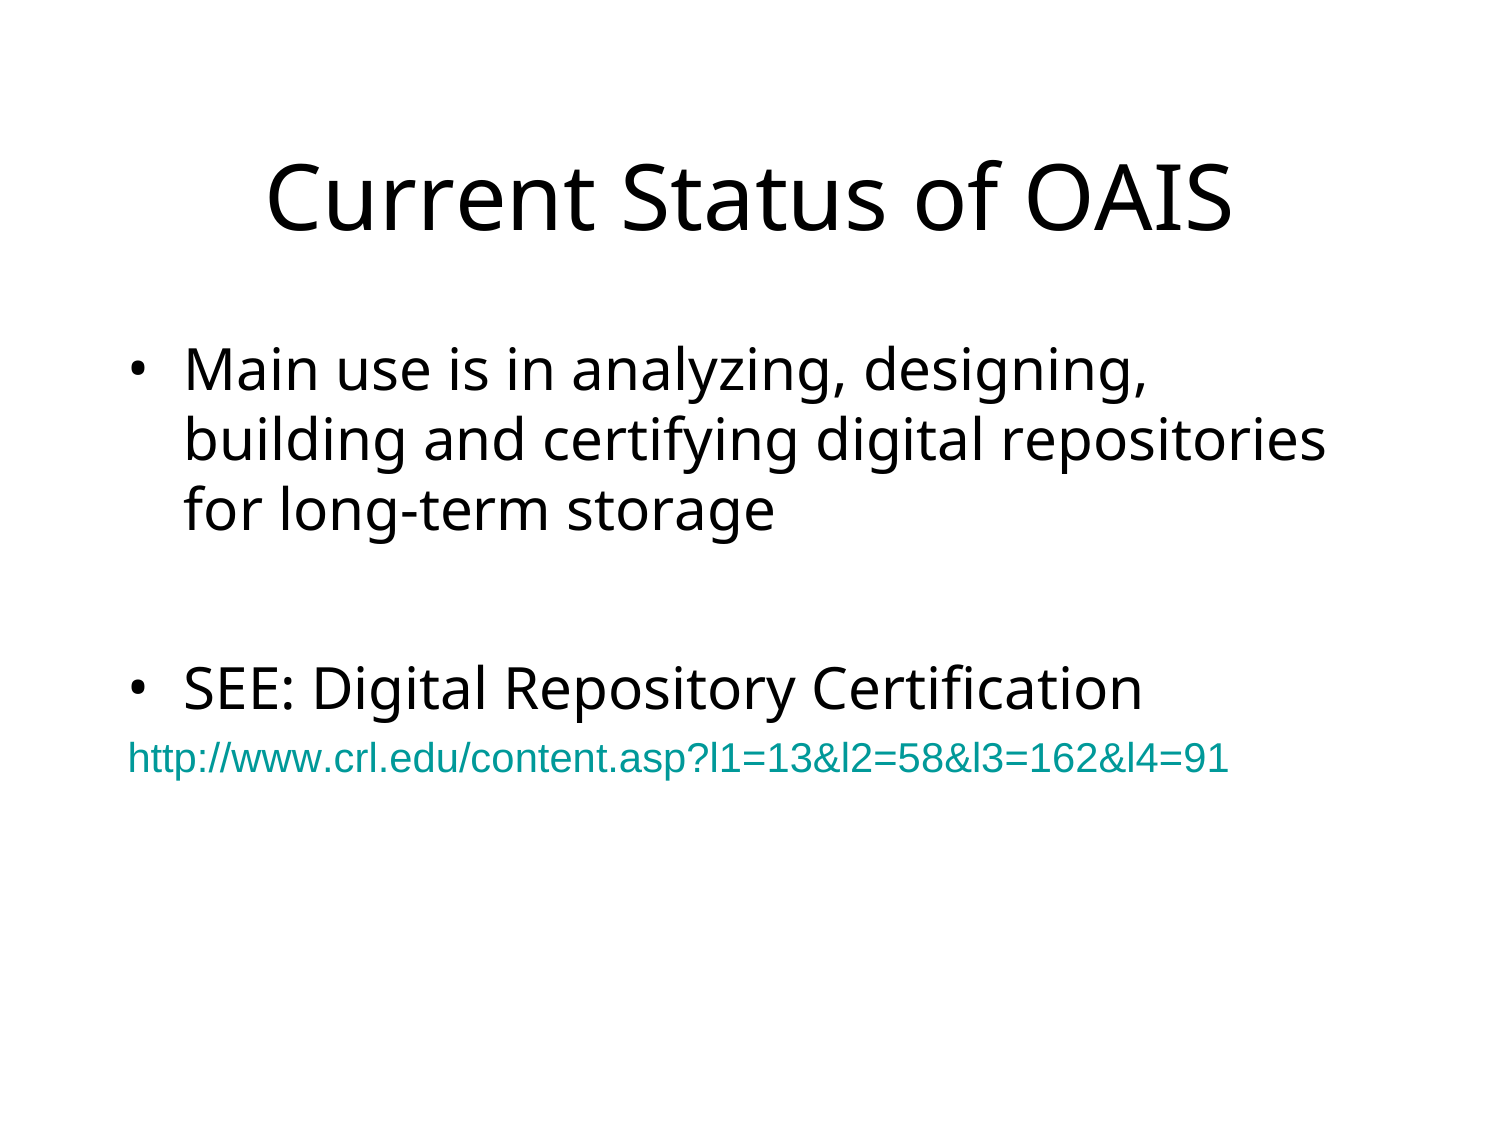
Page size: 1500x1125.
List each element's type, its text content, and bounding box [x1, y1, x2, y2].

title Current Status of OAIS [112, 99, 1388, 288]
list Main use is in analyzing, designing, building and certifying digital repositories for long-term storage SEE: Digital Repository Certification http://www.crl.edu/content.asp?l1=13&l2=58&l3=162&l4=91 [112, 324, 1388, 1001]
